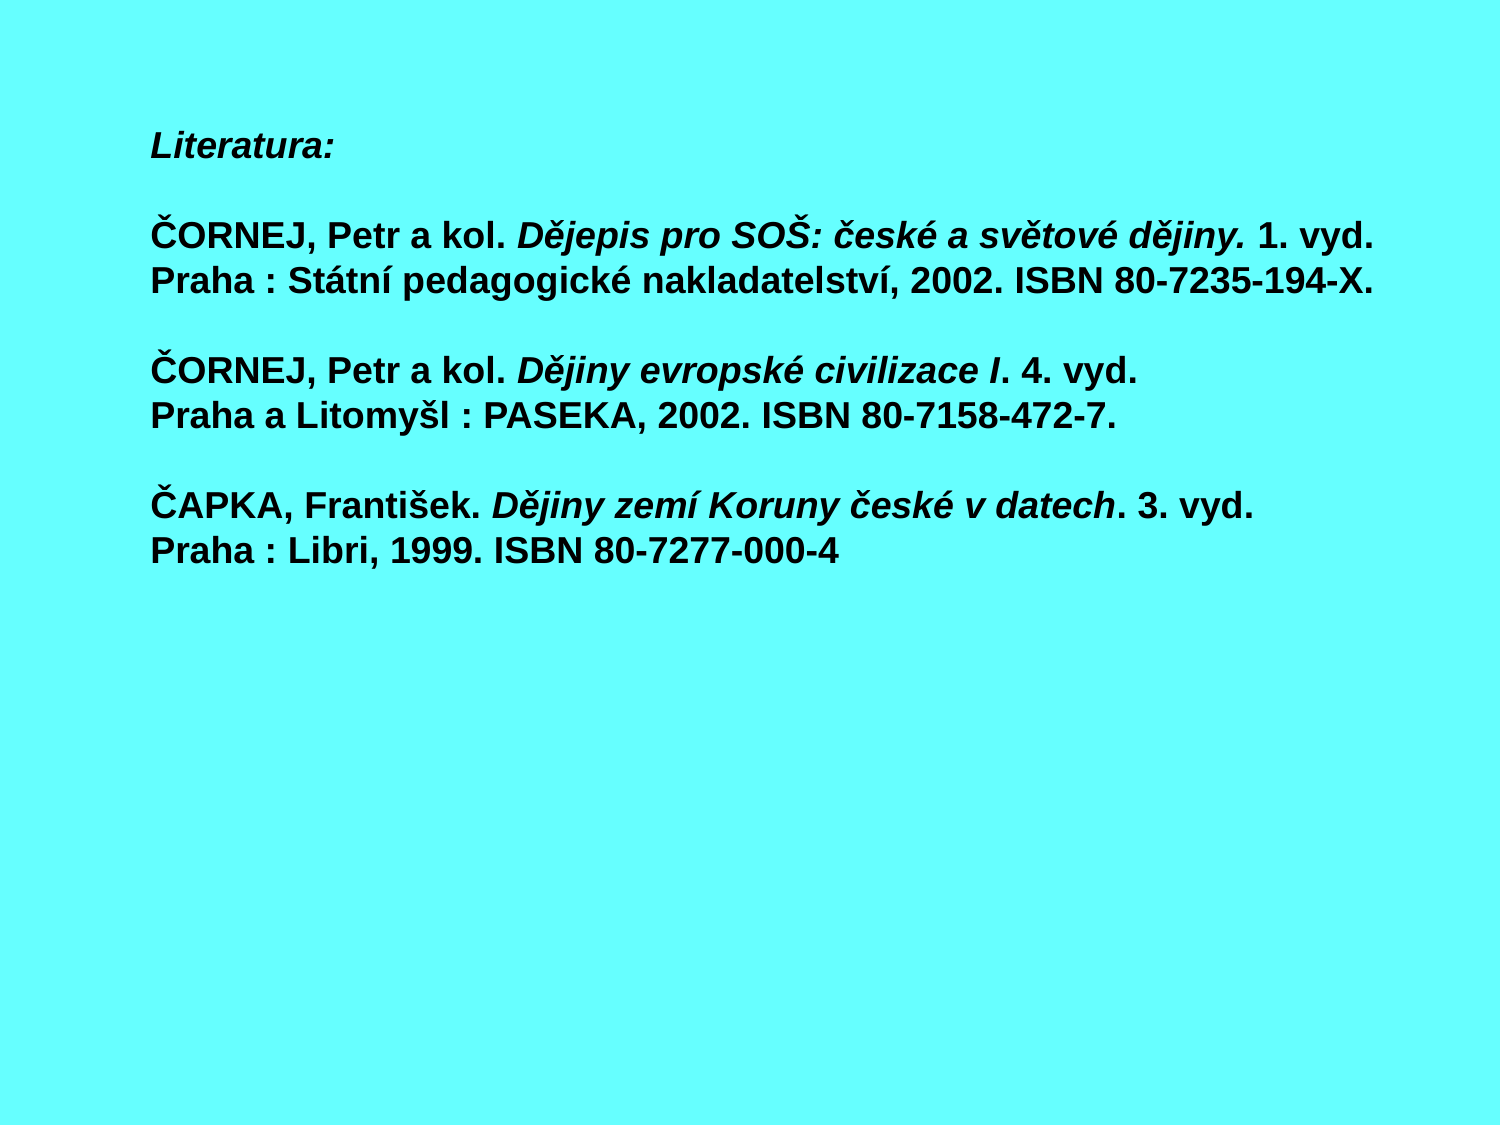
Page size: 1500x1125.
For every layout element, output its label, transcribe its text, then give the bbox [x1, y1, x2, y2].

text_box Literatura: ČORNEJ, Petr a kol. Dějepis pro SOŠ: české a světové dějiny. 1. vyd. Praha : Státní pedagogické nakladatelství, 2002. ISBN 80-7235-194-X. ČORNEJ, Petr a kol. Dějiny evropské civilizace I. 4. vyd. Praha a Litomyšl : PASEKA, 2002. ISBN 80-7158-472-7. ČAPKA, František. Dějiny zemí Koruny české v datech. 3. vyd. Praha : Libri, 1999. ISBN 80-7277-000-4 [135, 113, 1424, 579]
